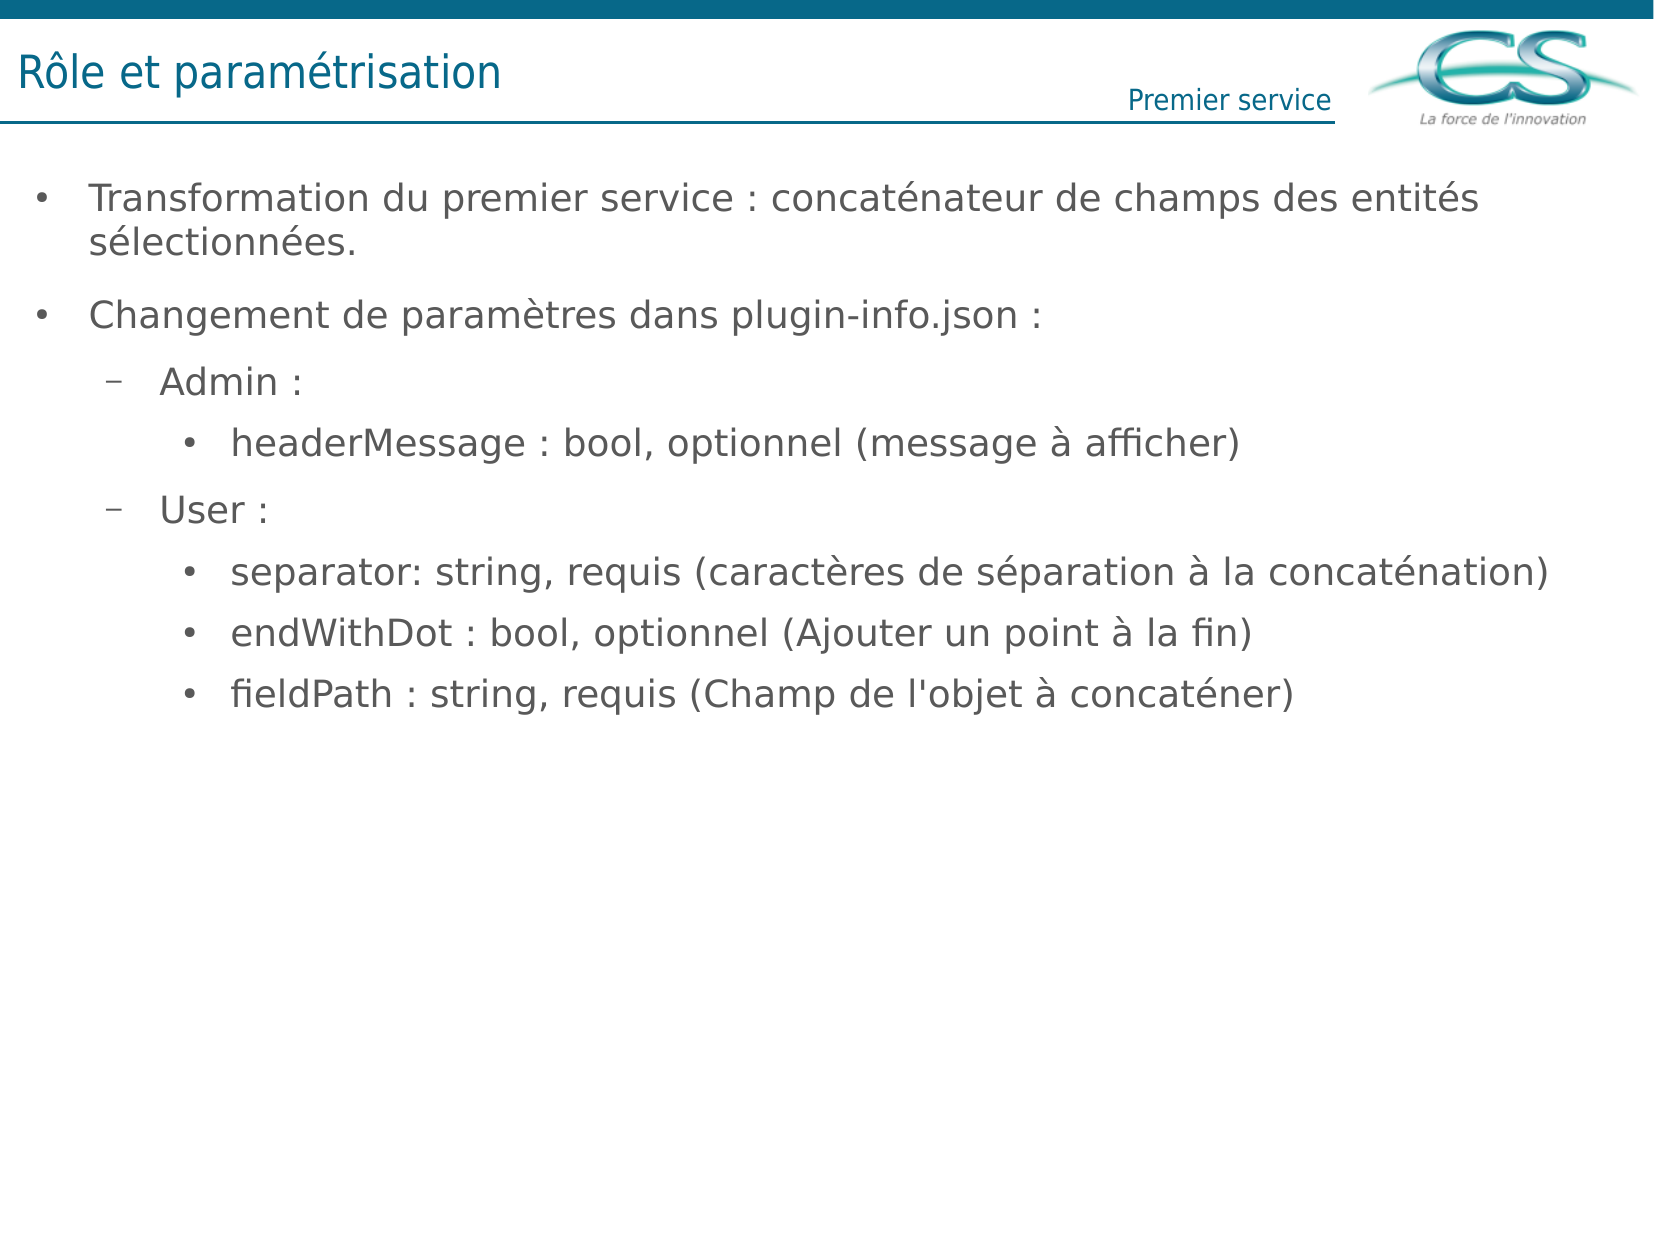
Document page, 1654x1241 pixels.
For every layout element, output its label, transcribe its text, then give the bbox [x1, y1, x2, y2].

list Transformation du premier service : concaténateur de champs des entités sélectionnées. Changement de paramètres dans plugin-info.json : Admin : headerMessage : bool, optionnel (message à afficher) User : separator: string, requis (caractères de séparation à la concaténation) endWithDot : bool, optionnel (Ajouter un point à la fin) fieldPath : string, requis (Champ de l'objet à concaténer) [17, 177, 1630, 1217]
picture [1368, 28, 1642, 128]
text_box Premier service [1116, 71, 1359, 164]
title Rôle et paramétrisation [17, 46, 1368, 106]
